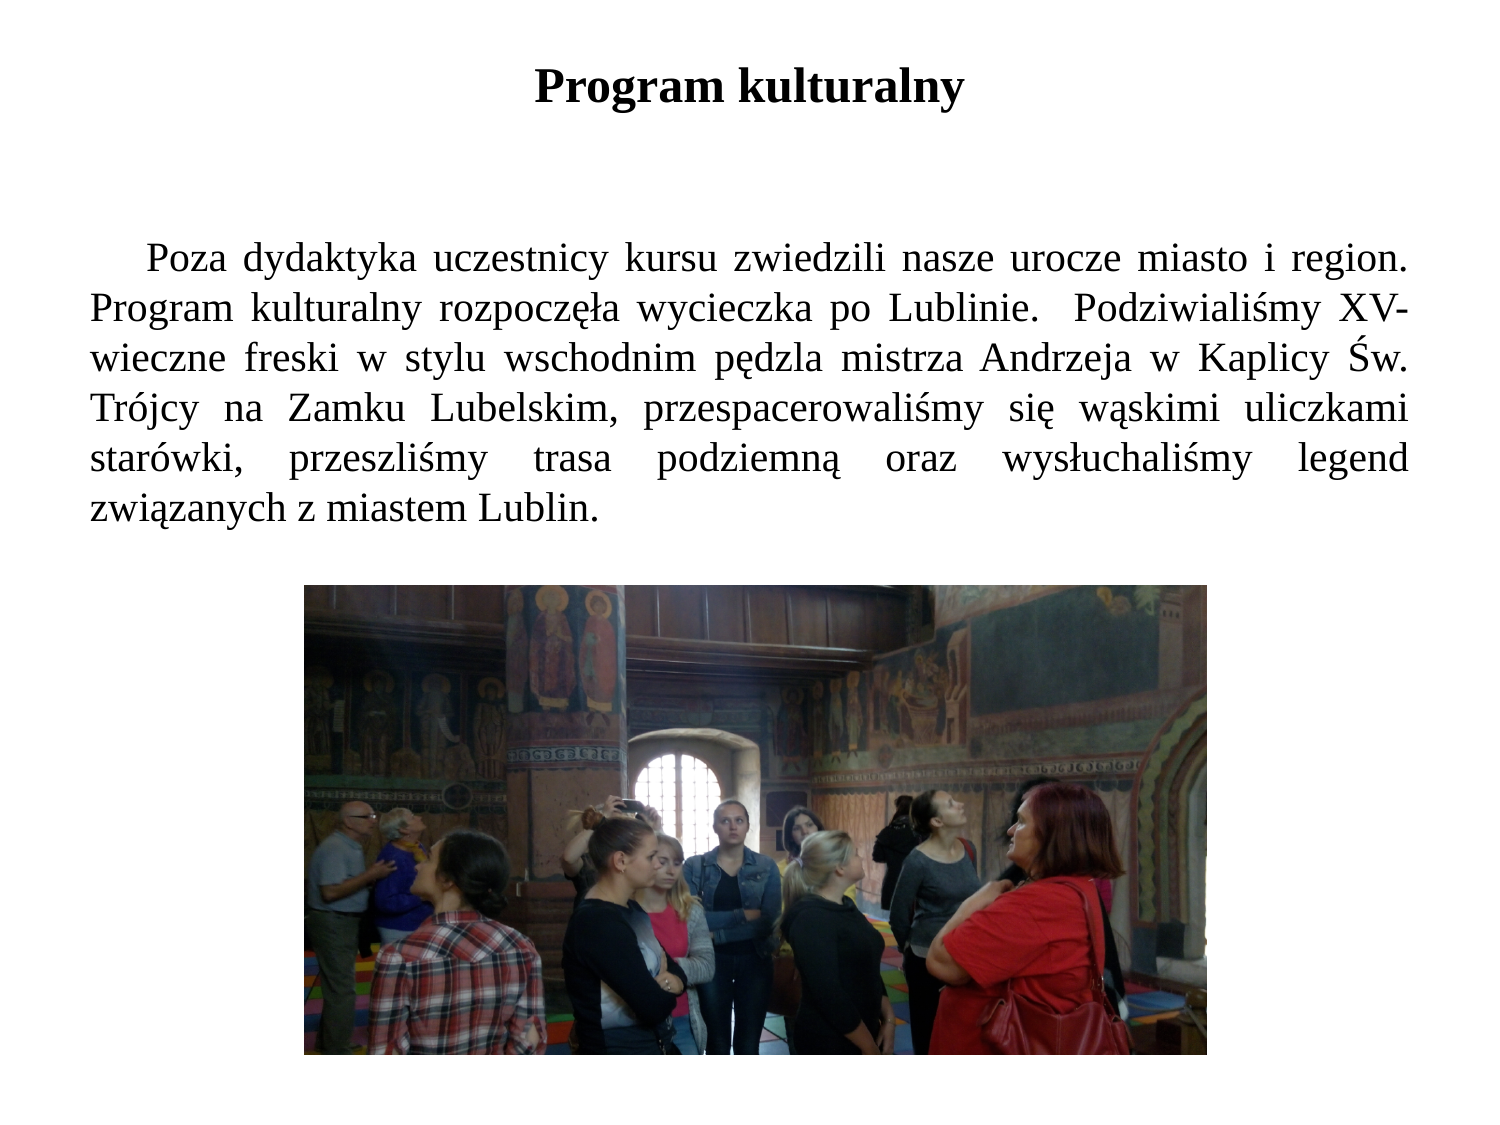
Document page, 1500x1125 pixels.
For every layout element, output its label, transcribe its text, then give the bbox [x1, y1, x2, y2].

title Program kulturalny [75, 45, 1425, 222]
picture [304, 585, 1207, 1055]
list Poza dydaktyka uczestnicy kursu zwiedzili nasze urocze miasto i region. Program kulturalny rozpoczęła wycieczka po Lublinie. Podziwialiśmy XV-wieczne freski w stylu wschodnim pędzla mistrza Andrzeja w Kaplicy Św. Trójcy na Zamku Lubelskim, przespacerowaliśmy się wąskimi uliczkami starówki, przeszliśmy trasa podziemną oraz wysłuchaliśmy legend związanych z miastem Lublin. [75, 222, 1425, 1005]
